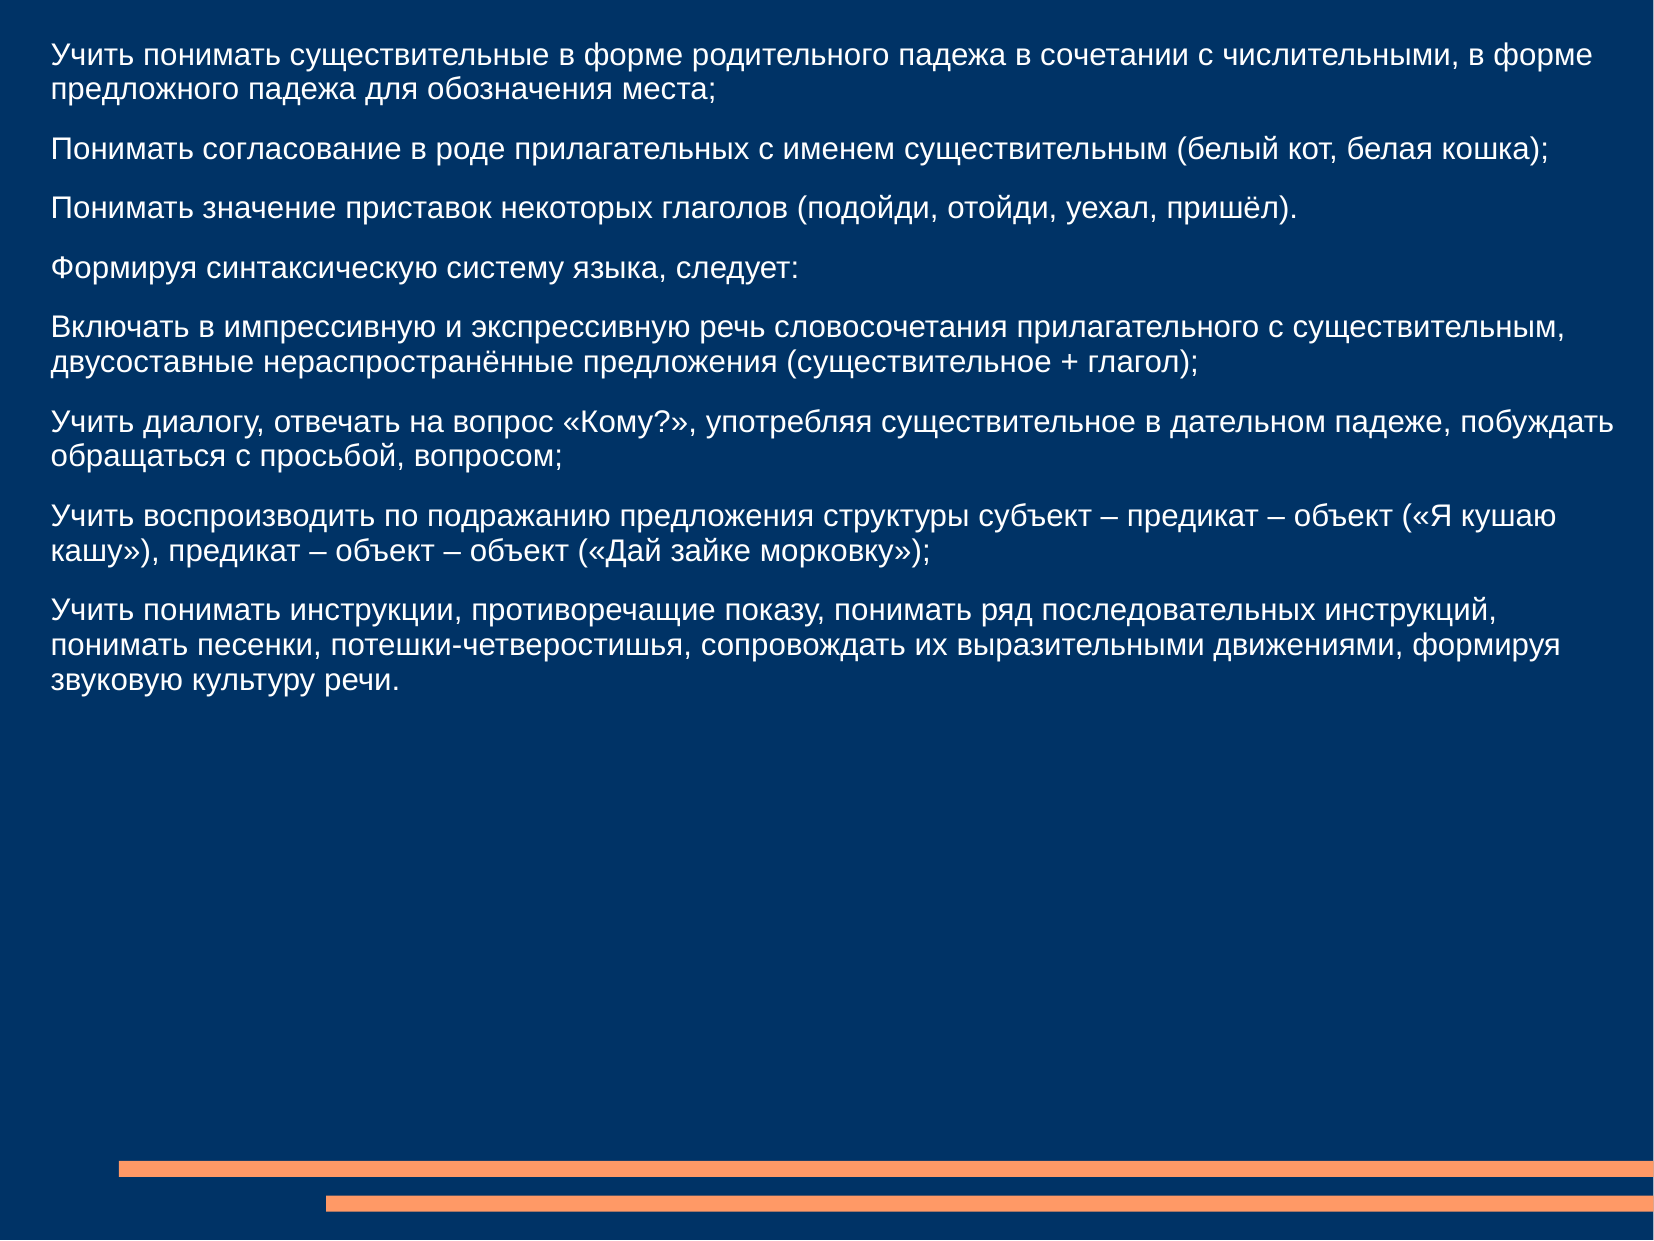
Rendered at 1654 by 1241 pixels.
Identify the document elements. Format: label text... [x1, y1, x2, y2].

text_box Учить понимать существительные в форме родительного падежа в сочетании с числительными, в форме предложного падежа для обозначения места; Понимать согласование в роде прилагательных с именем существительным (белый кот, белая кошка); Понимать значение приставок некоторых глаголов (подойди, отойди, уехал, пришёл). Формируя синтаксическую систему языка, следует: Включать в импрессивную и экспрессивную речь словосочетания прилагательного с существительным, двусоставные нераспространённые предложения (существительное + глагол); Учить диалогу, отвечать на вопрос «Кому?», употребляя существительное в дательном падеже, побуждать обращаться с просьбой, вопросом; Учить воспроизводить по подражанию предложения структуры субъект – предикат – объект («Я кушаю кашу»), предикат – объект – объект («Дай зайке морковку»); Учить понимать инструкции, противоречащие показу, понимать ряд последовательных инструкций, понимать песенки, потешки-четверостишья, сопровождать их выразительными движениями, формируя звуковую культуру речи. [35, 29, 1648, 1123]
